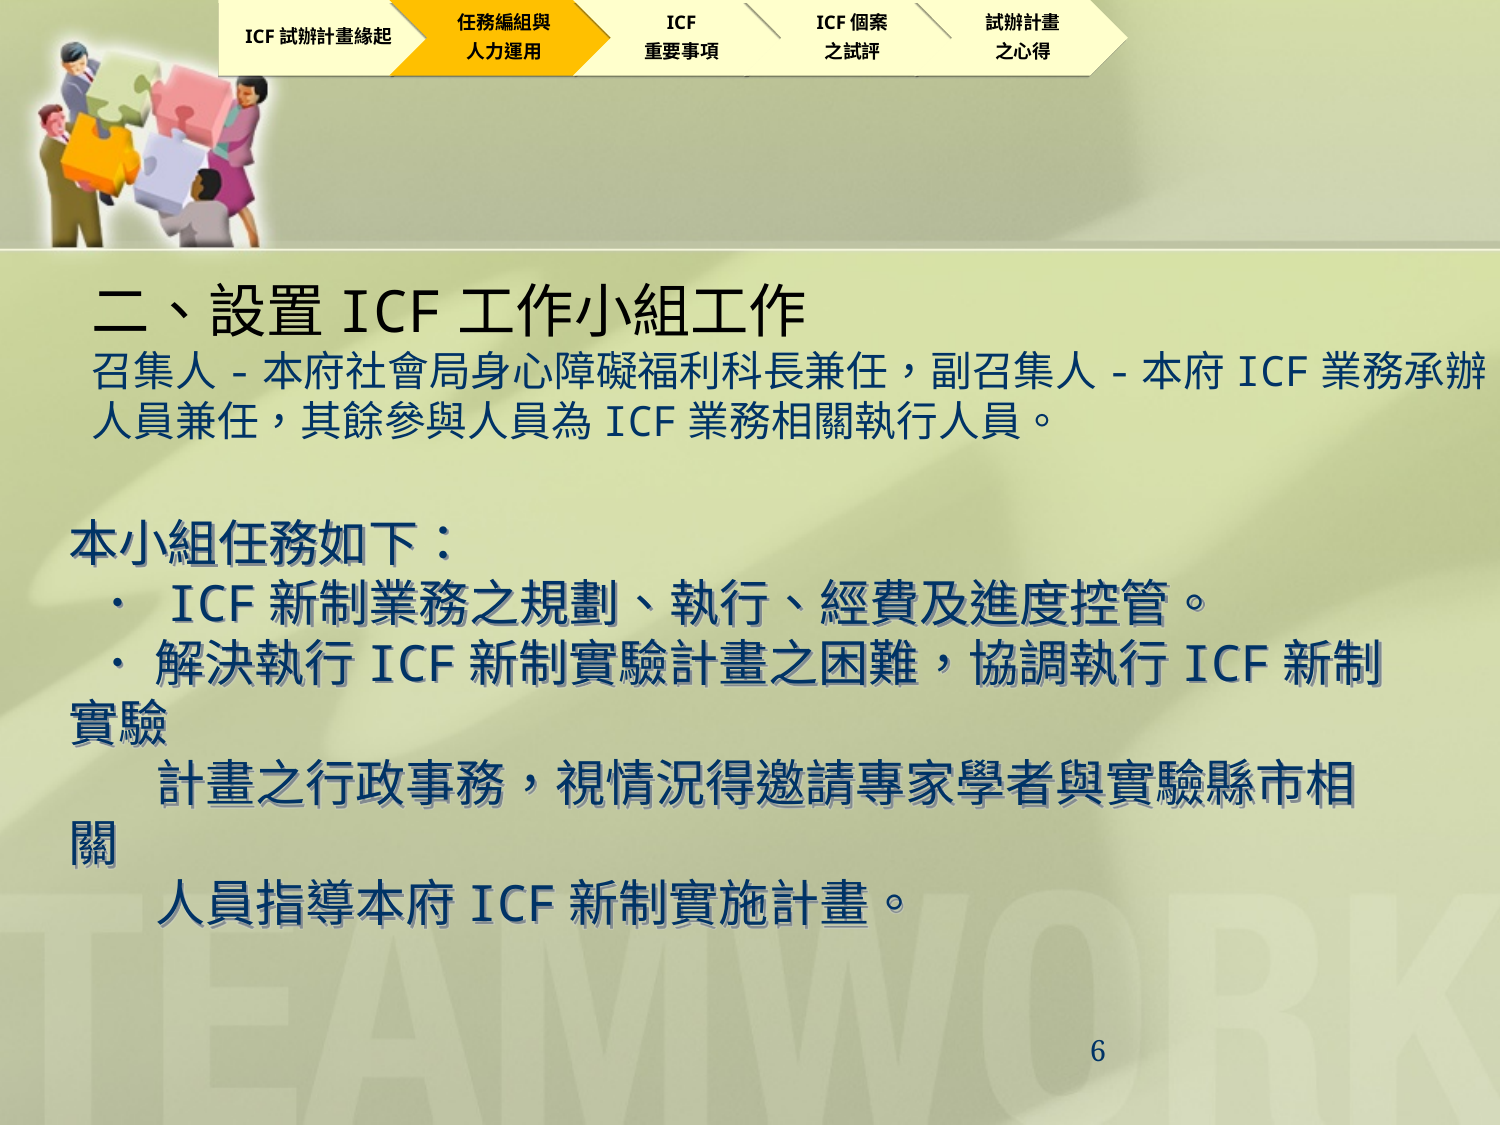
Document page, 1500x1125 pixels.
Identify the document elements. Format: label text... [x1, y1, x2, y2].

text_box ICF試辦計畫緣起 [218, 0, 426, 76]
text_box 本小組任務如下： ･ ICF新制業務之規劃、執行、經費及進度控管。 ･ 解決執行ICF新制實驗計畫之困難，協調執行ICF新制實驗 計畫之行政事務，視情況得邀請專家學者與實驗縣市相關 人員指導本府ICF新制實施計畫。 [53, 504, 1411, 939]
text_box 試辦計畫 之心得 [914, 0, 1128, 76]
text_box [1074, 1024, 1426, 1103]
text_box 二、設置ICF工作小組工作 召集人-本府社會局身心障礙福利科長兼任，副召集人-本府ICF業務承辦 人員兼任，其餘參與人員為ICF業務相關執行人員。 [77, 267, 1500, 692]
text_box ICF 重要事項 [573, 0, 780, 76]
text_box ICF個案 之試評 [743, 0, 951, 76]
text_box 任務編組與 人力運用 [389, 0, 610, 76]
